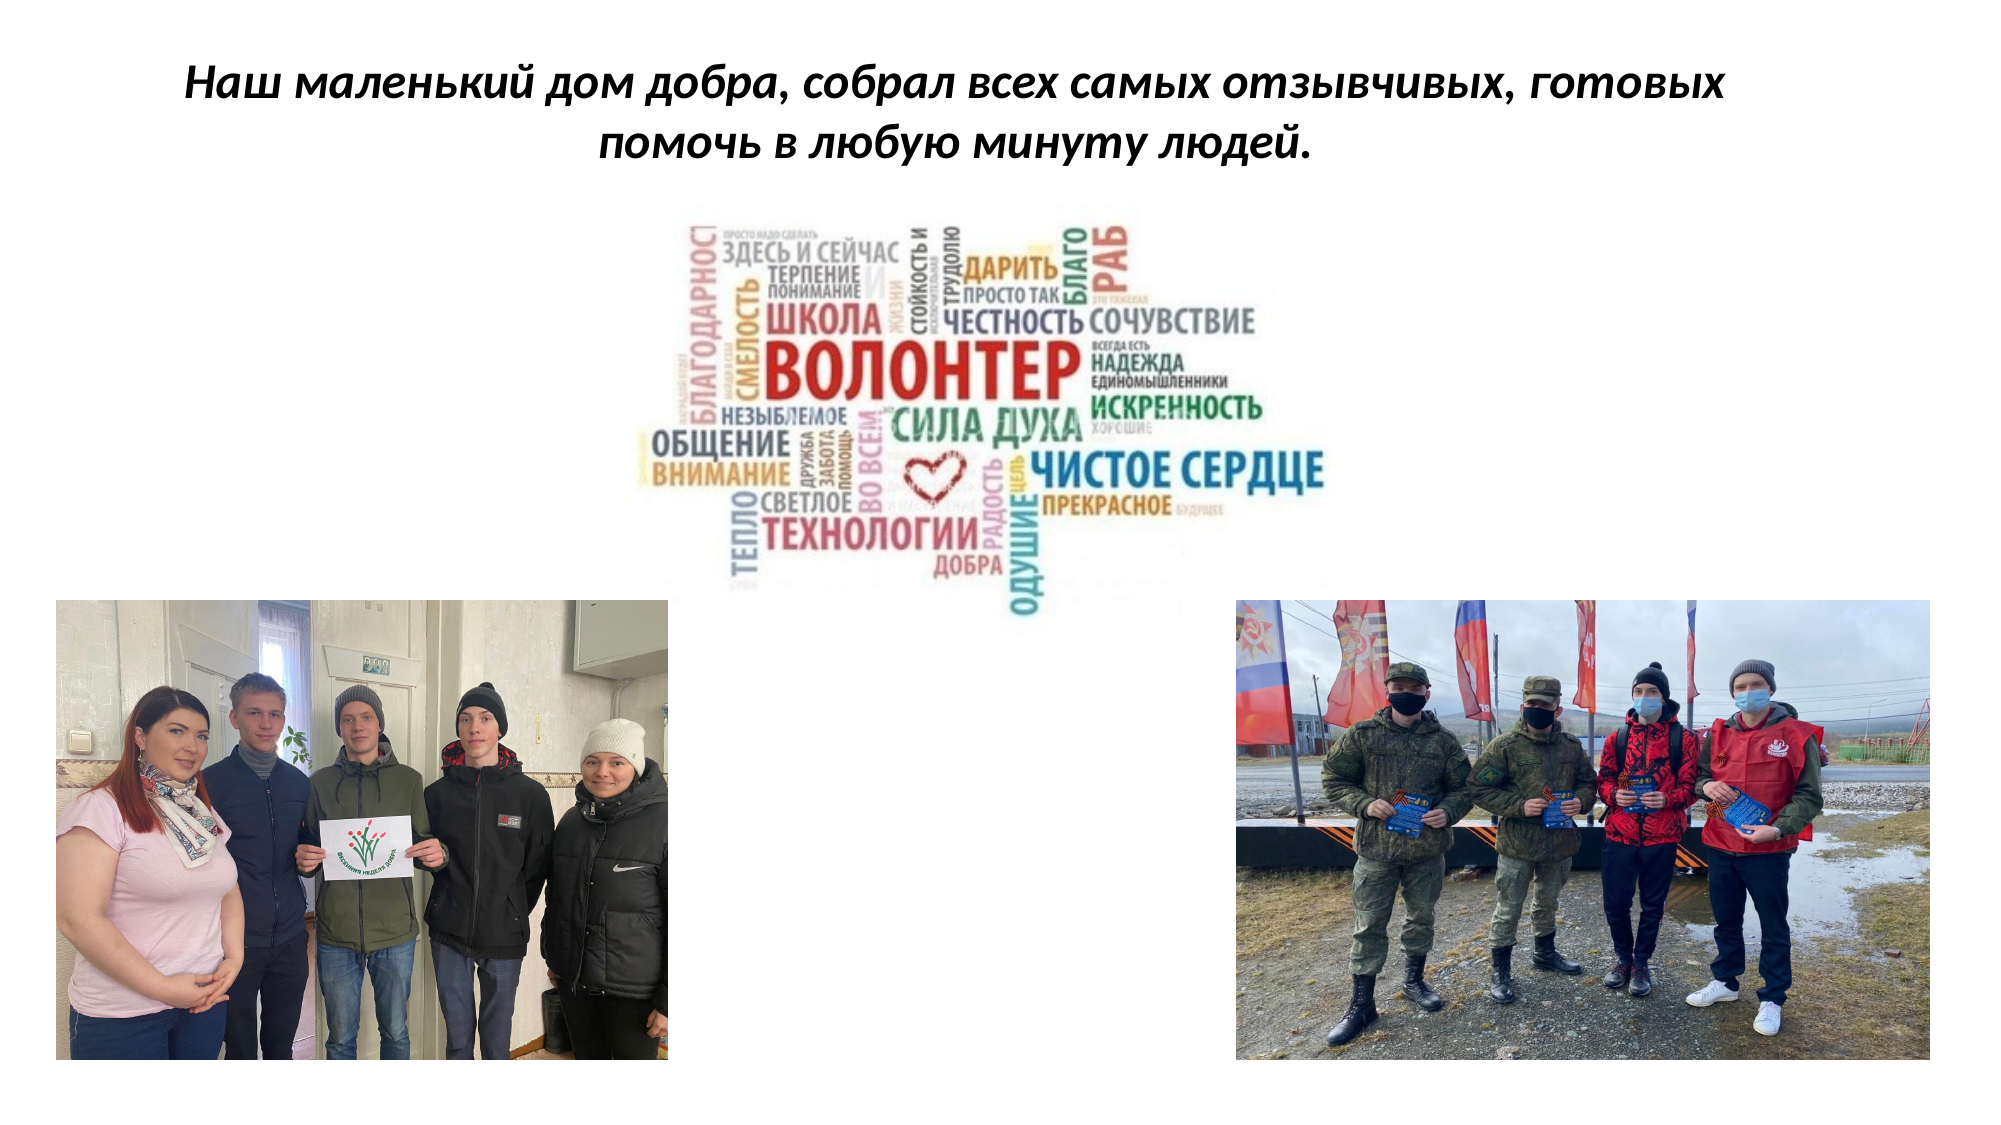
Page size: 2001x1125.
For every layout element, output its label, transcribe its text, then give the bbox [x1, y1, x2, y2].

picture [56, 178, 1930, 1060]
text_box Наш маленький дом добра, собрал всех самых отзывчивых, готовых помочь в любую минуту людей. [145, 41, 1765, 178]
